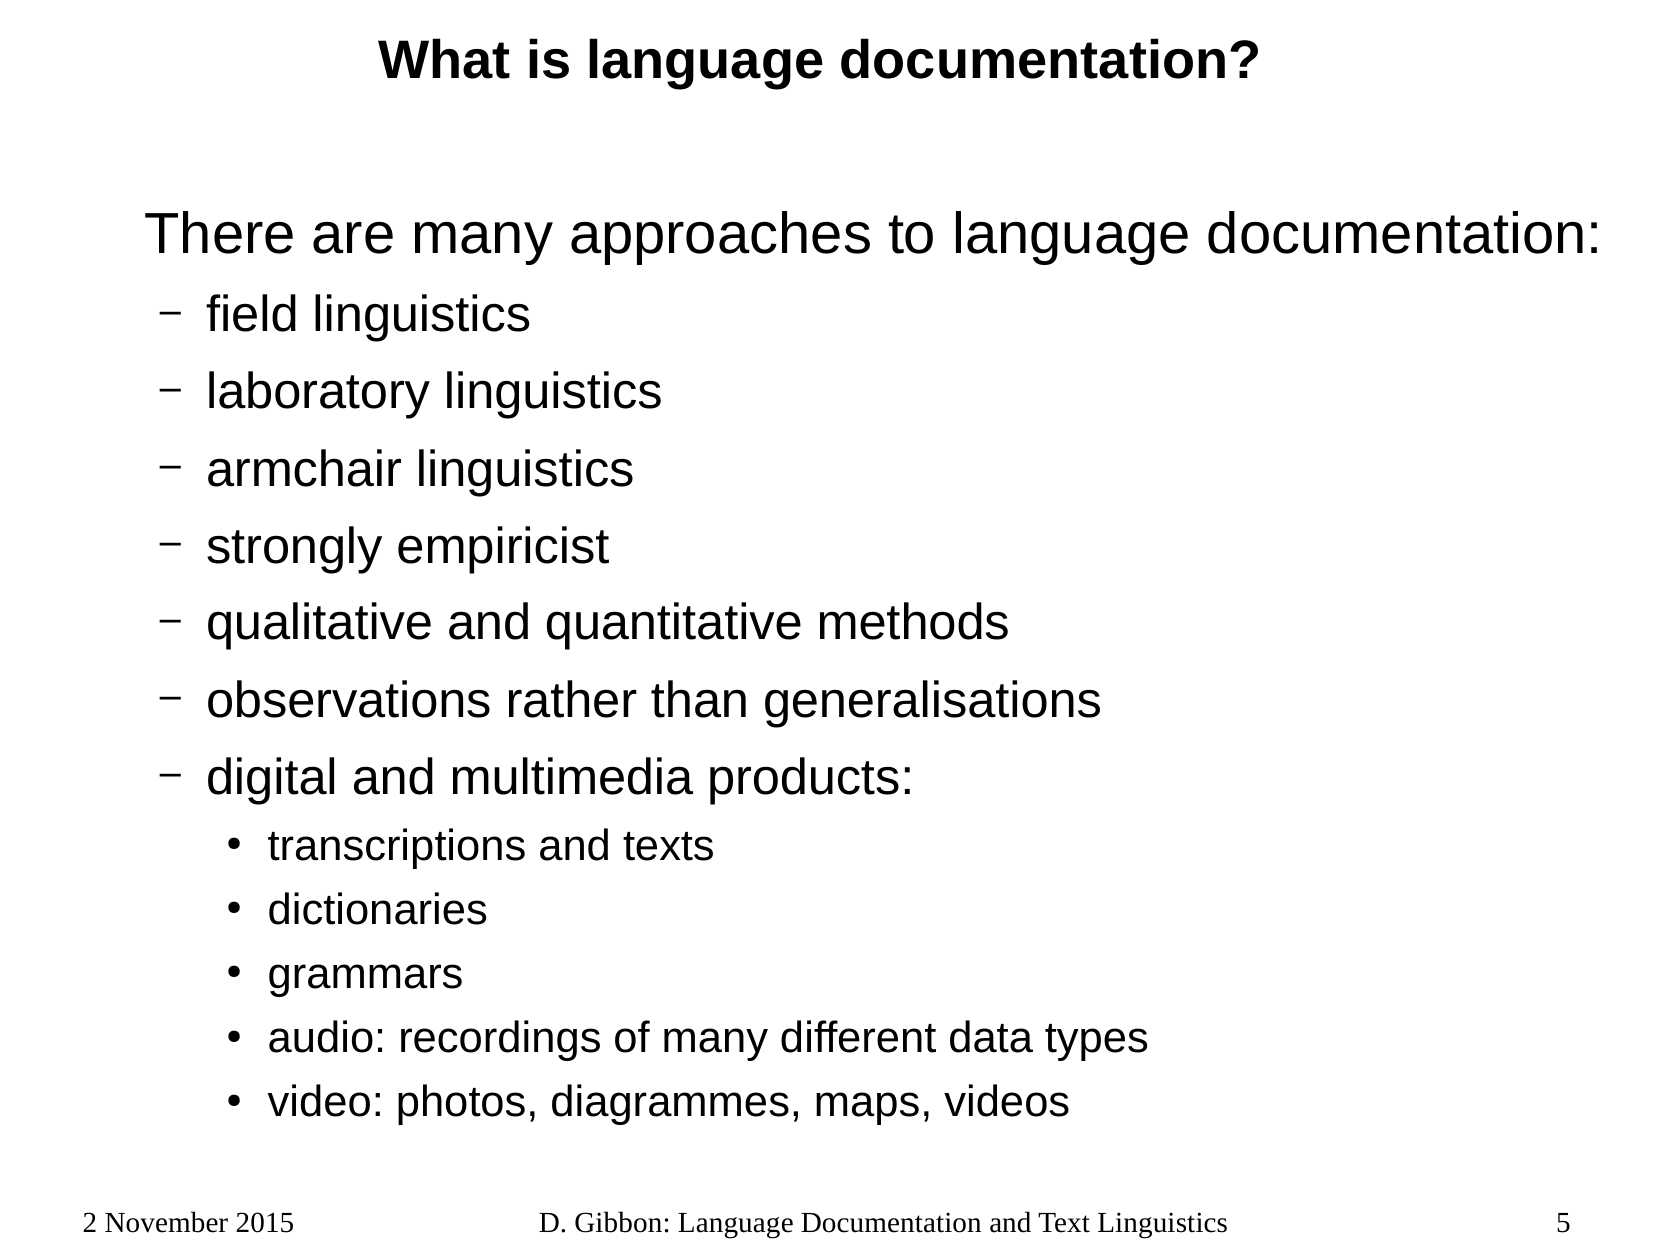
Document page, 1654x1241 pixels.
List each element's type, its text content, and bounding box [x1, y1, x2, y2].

list There are many approaches to language documentation: field linguistics laboratory linguistics armchair linguistics strongly empiricist qualitative and quantitative methods observations rather than generalisations digital and multimedia products: transcriptions and texts dictionaries grammars audio: recordings of many different data types video: photos, diagrammes, maps, videos [82, 200, 1619, 1182]
title What is language documentation? [11, 13, 1630, 107]
